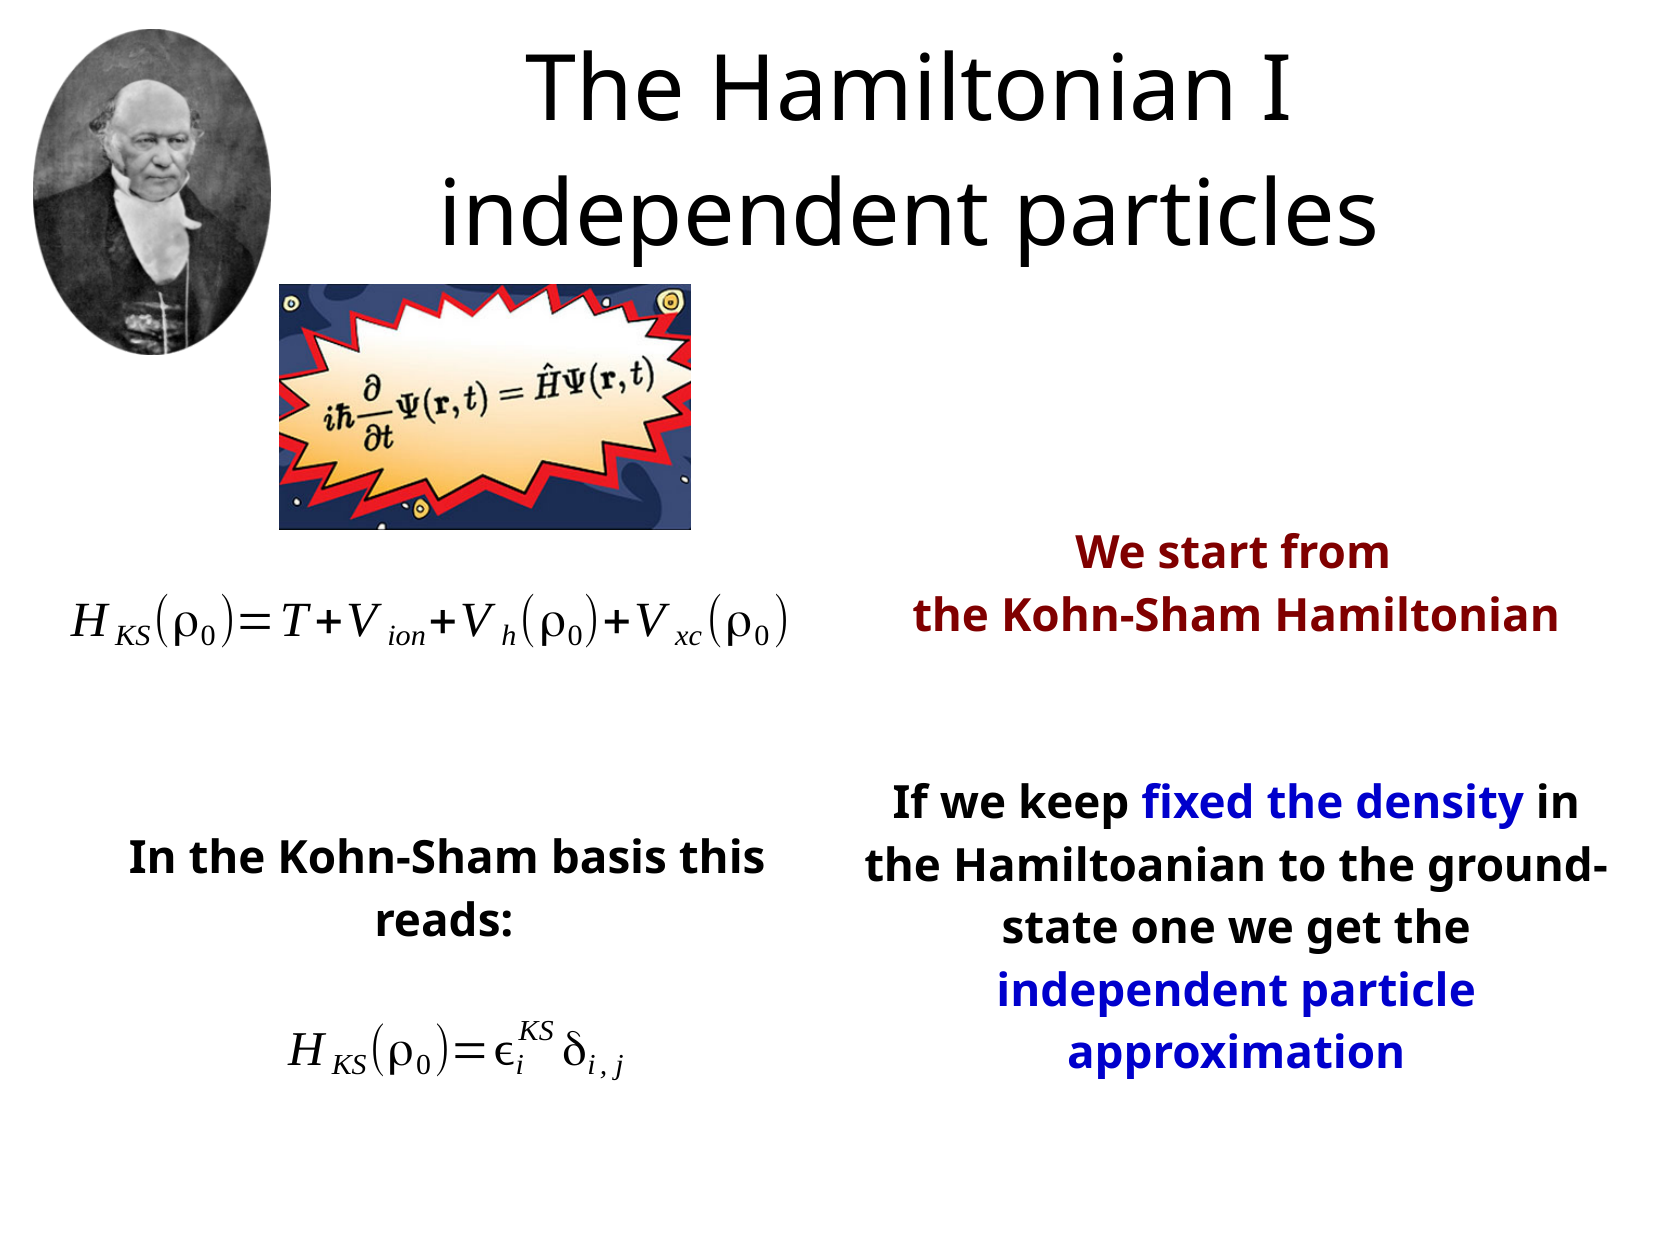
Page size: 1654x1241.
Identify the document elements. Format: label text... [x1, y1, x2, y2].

chart [272, 1013, 636, 1082]
picture [33, 29, 271, 355]
chart [54, 590, 801, 654]
text_box In the Kohn-Sham basis this reads: [36, 817, 817, 983]
title The Hamiltonian I independent particles [271, 29, 1654, 267]
text_box We start from the Kohn-Sham Hamiltonian If we keep fixed the density in the Hamiltoanian to the ground-state one we get the independent particle approximation [801, 512, 1636, 1203]
picture [279, 284, 691, 530]
